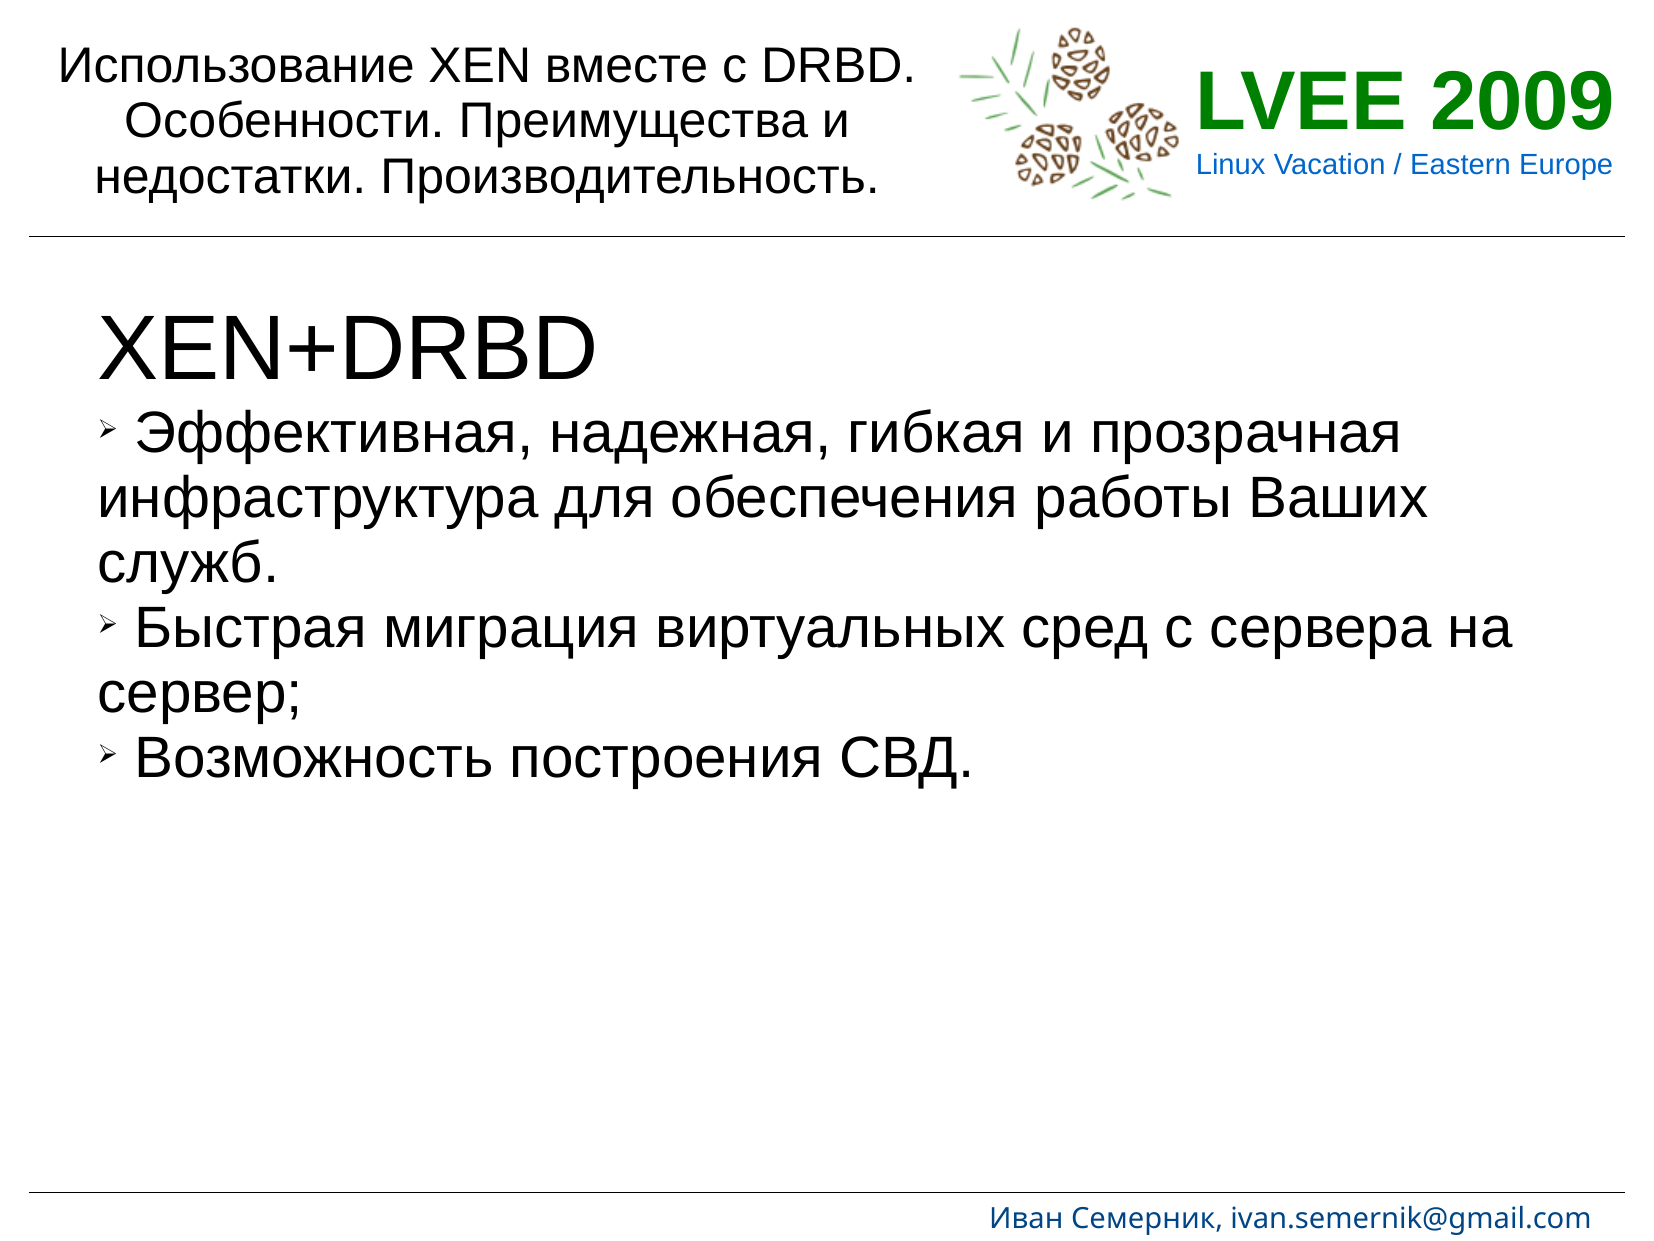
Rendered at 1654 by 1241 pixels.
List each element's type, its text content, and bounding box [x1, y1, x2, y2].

text_box Использование XEN вместе с DRBD. Особенности. Преимущества и недостатки. Производительность. [0, 29, 975, 212]
text_box Иван Семерник, ivan.semernik@gmail.com [974, 1189, 1654, 1241]
text_box XEN+DRBD Эффективная, надежная, гибкая и прозрачная инфраструктура для обеспечения работы Ваших служб. Быстрая миграция виртуальных сред с сервера на сервер; Возможность построения СВД. [82, 289, 1625, 797]
text_box LVEE 2009 Linux Vacation / Eastern Europe [1181, 47, 1654, 188]
picture [953, 11, 1182, 207]
